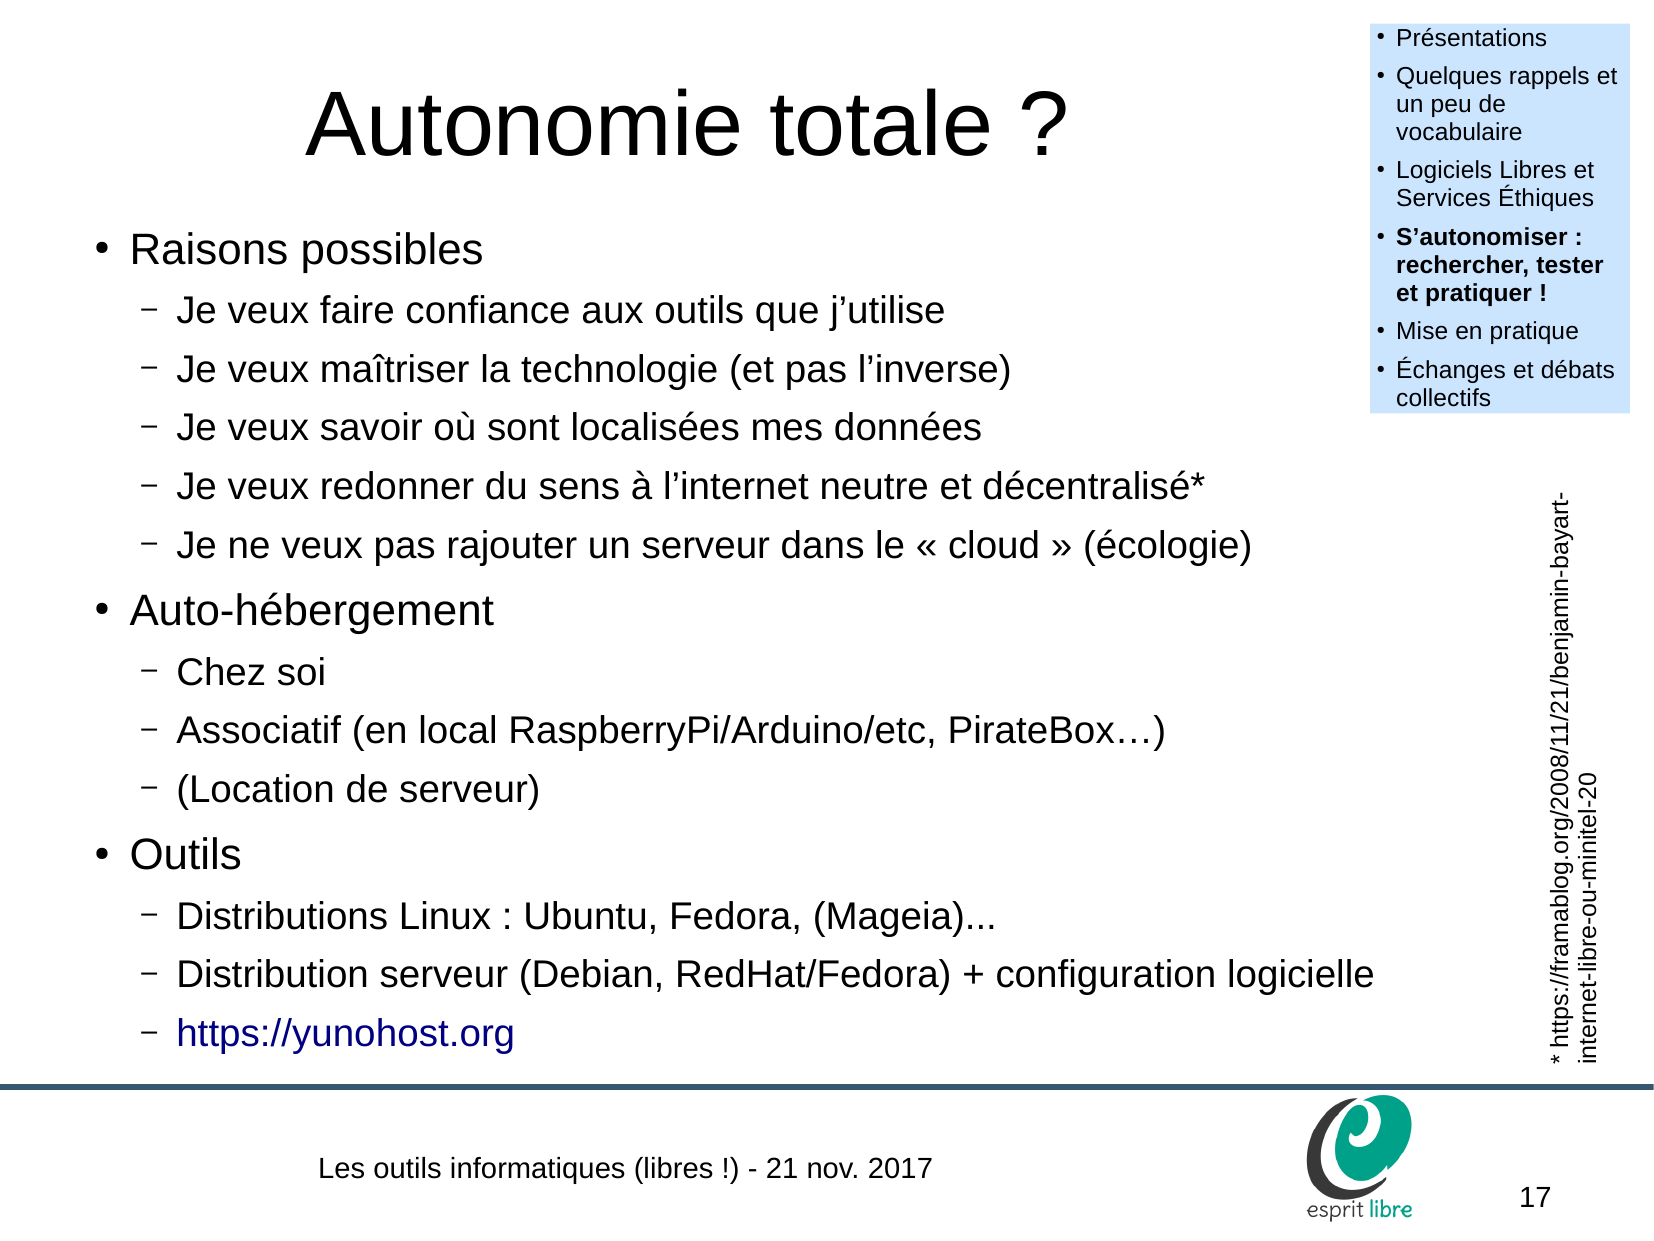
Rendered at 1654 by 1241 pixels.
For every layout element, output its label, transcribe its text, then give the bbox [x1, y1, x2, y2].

title Autonomie totale ? [5, 19, 1371, 227]
list Présentations Quelques rappels et un peu de vocabulaire Logiciels Libres et Services Éthiques S’autonomiser : rechercher, tester et pratiquer ! Mise en pratique Échanges et débats collectifs [1370, 23, 1630, 414]
picture [1293, 1092, 1424, 1223]
text_box * https://framablog.org/2008/11/21/benjamin-bayart-internet-libre-ou-minitel-20 [1537, 437, 1609, 1080]
list Raisons possibles Je veux faire confiance aux outils que j’utilise Je veux maîtriser la technologie (et pas l’inverse) Je veux savoir où sont localisées mes données Je veux redonner du sens à l’internet neutre et décentralisé* Je ne veux pas rajouter un serveur dans le « cloud » (écologie) Auto-hébergement Chez soi Associatif (en local RaspberryPi/Arduino/etc, PirateBox…) (Location de serveur) Outils Distributions Linux : Ubuntu, Fedora, (Mageia)... Distribution serveur (Debian, RedHat/Fedora) + configuration logicielle https://yunohost.org [82, 227, 1571, 1063]
